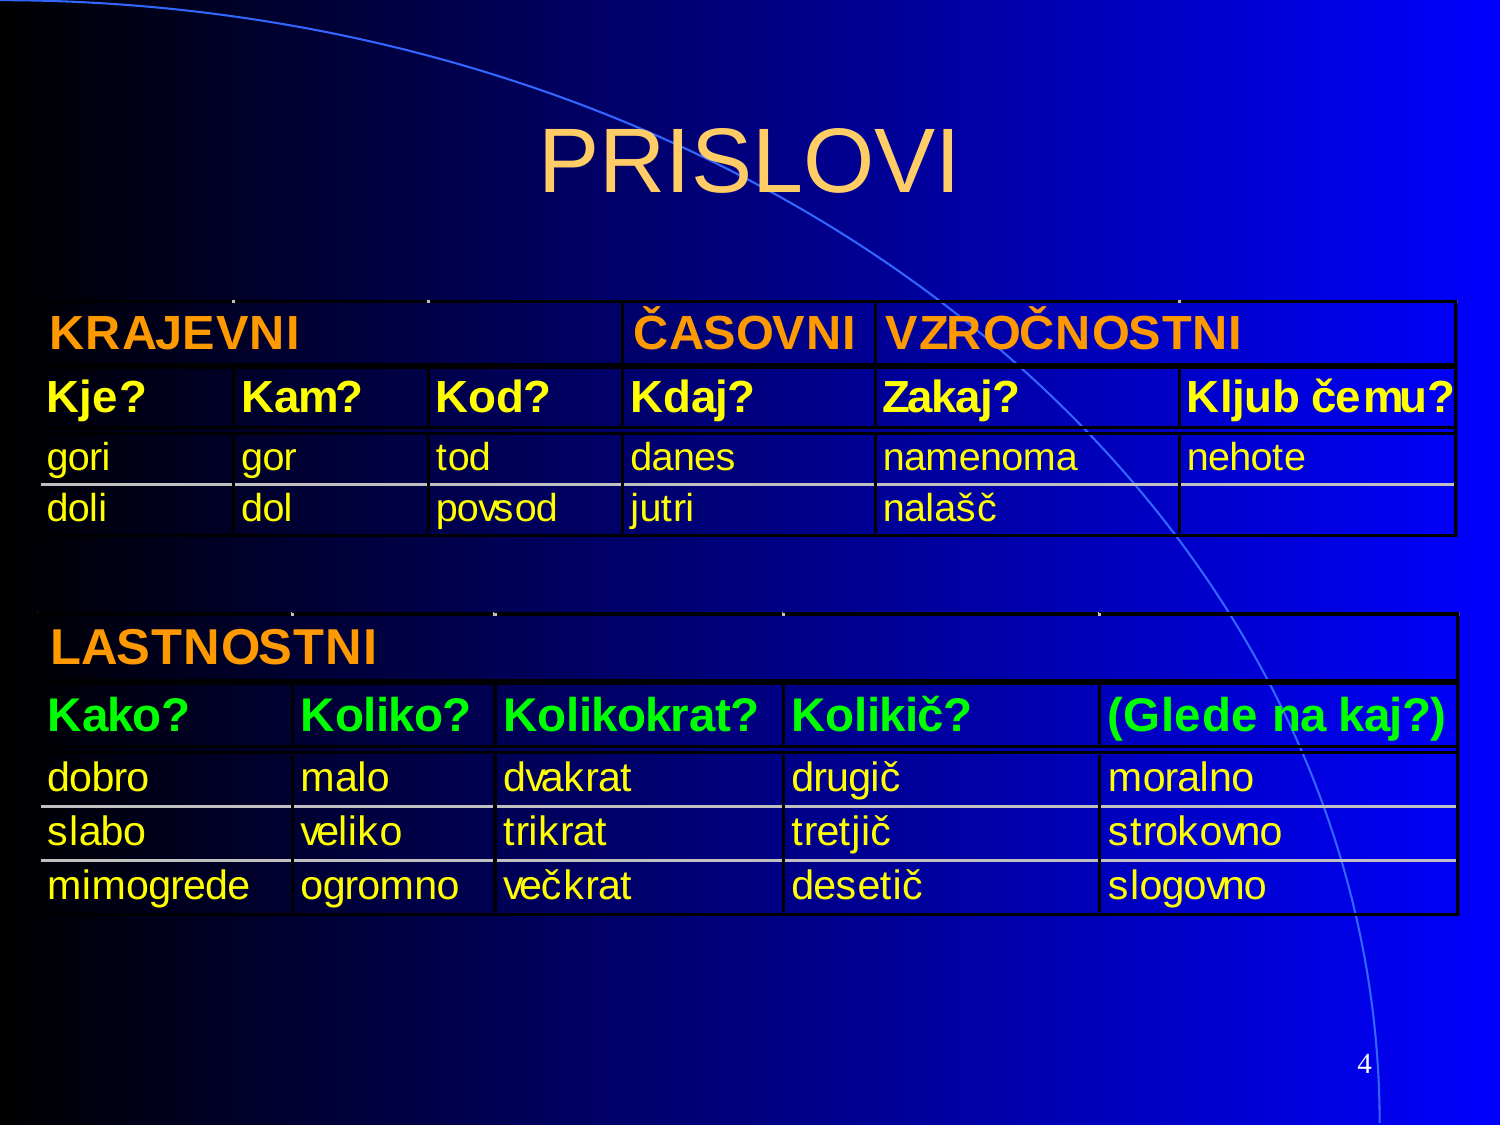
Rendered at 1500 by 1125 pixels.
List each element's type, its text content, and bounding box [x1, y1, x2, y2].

picture [37, 299, 1461, 540]
picture [37, 612, 1463, 919]
slide_number <number> [1074, 1024, 1388, 1100]
title PRISLOVI [112, 54, 1388, 258]
